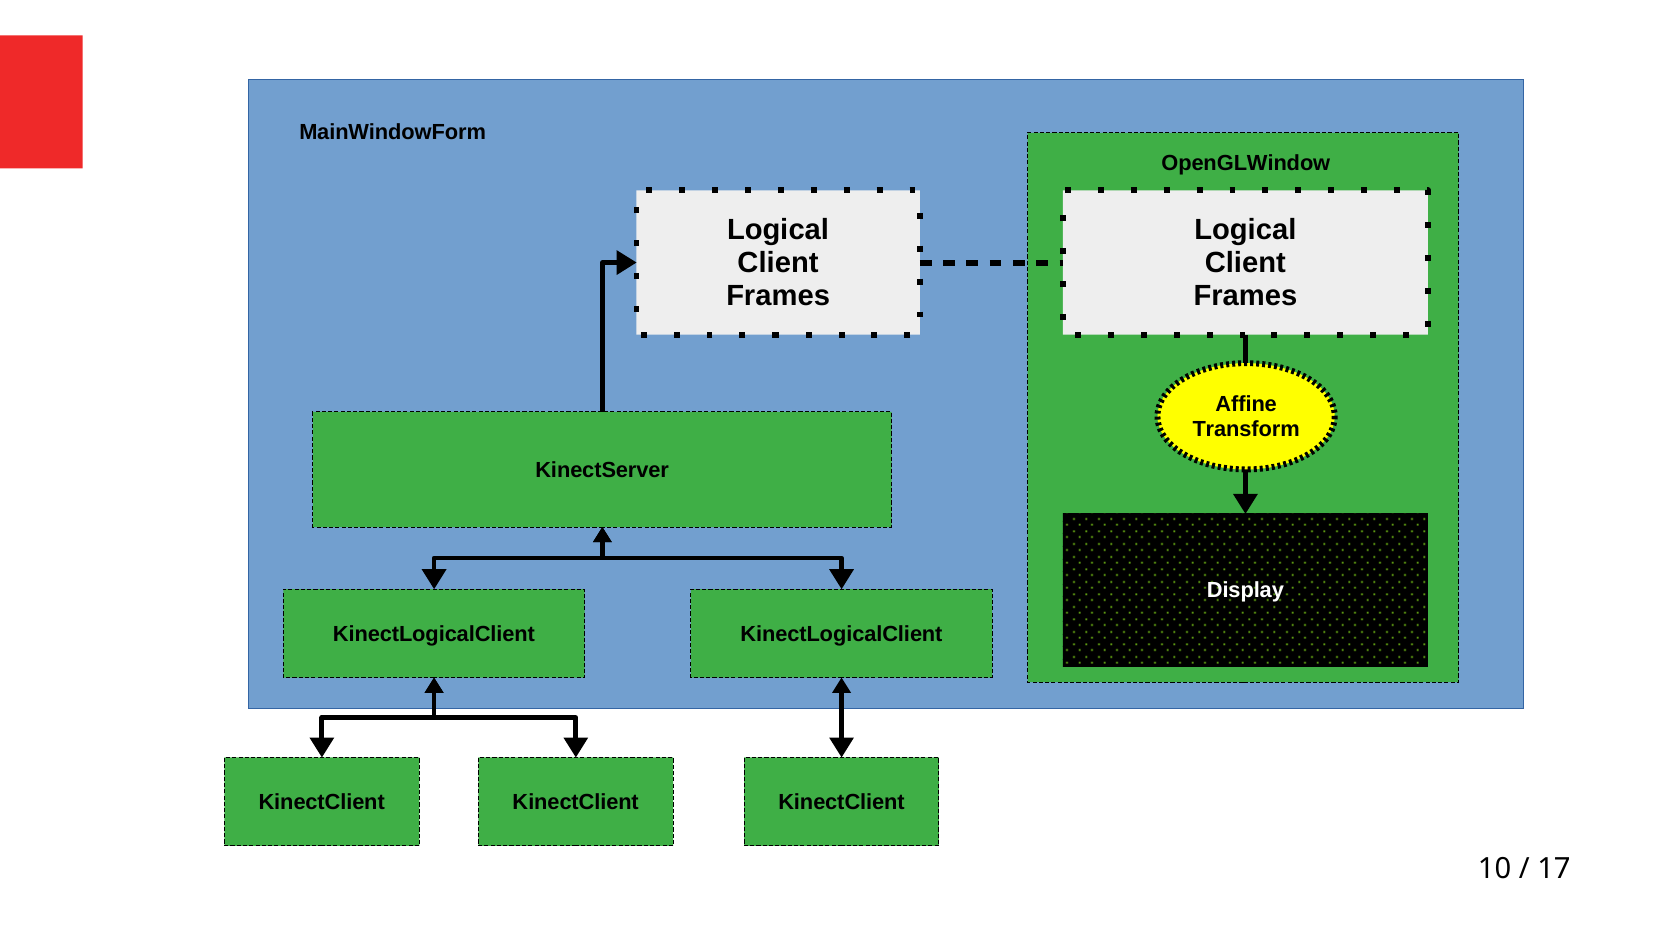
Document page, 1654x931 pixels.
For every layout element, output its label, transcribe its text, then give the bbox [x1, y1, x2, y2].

text_box KinectClient [478, 757, 674, 846]
text_box Logical Client Frames [1062, 190, 1428, 335]
text_box Affine Transform [1157, 363, 1335, 470]
text_box Display [1062, 513, 1428, 667]
text_box KinectLogicalClient [283, 589, 585, 678]
text_box [435, 560, 840, 709]
text_box KinectServer [312, 411, 892, 528]
text_box KinectClient [744, 757, 939, 846]
text_box KinectLogicalClient [690, 589, 993, 678]
text_box KinectClient [224, 757, 420, 846]
text_box Logical Client Frames [636, 190, 920, 335]
text_box [248, 79, 1524, 709]
text_box OpenGLWindow [1122, 150, 1371, 176]
text_box MainWindowForm [230, 119, 556, 169]
